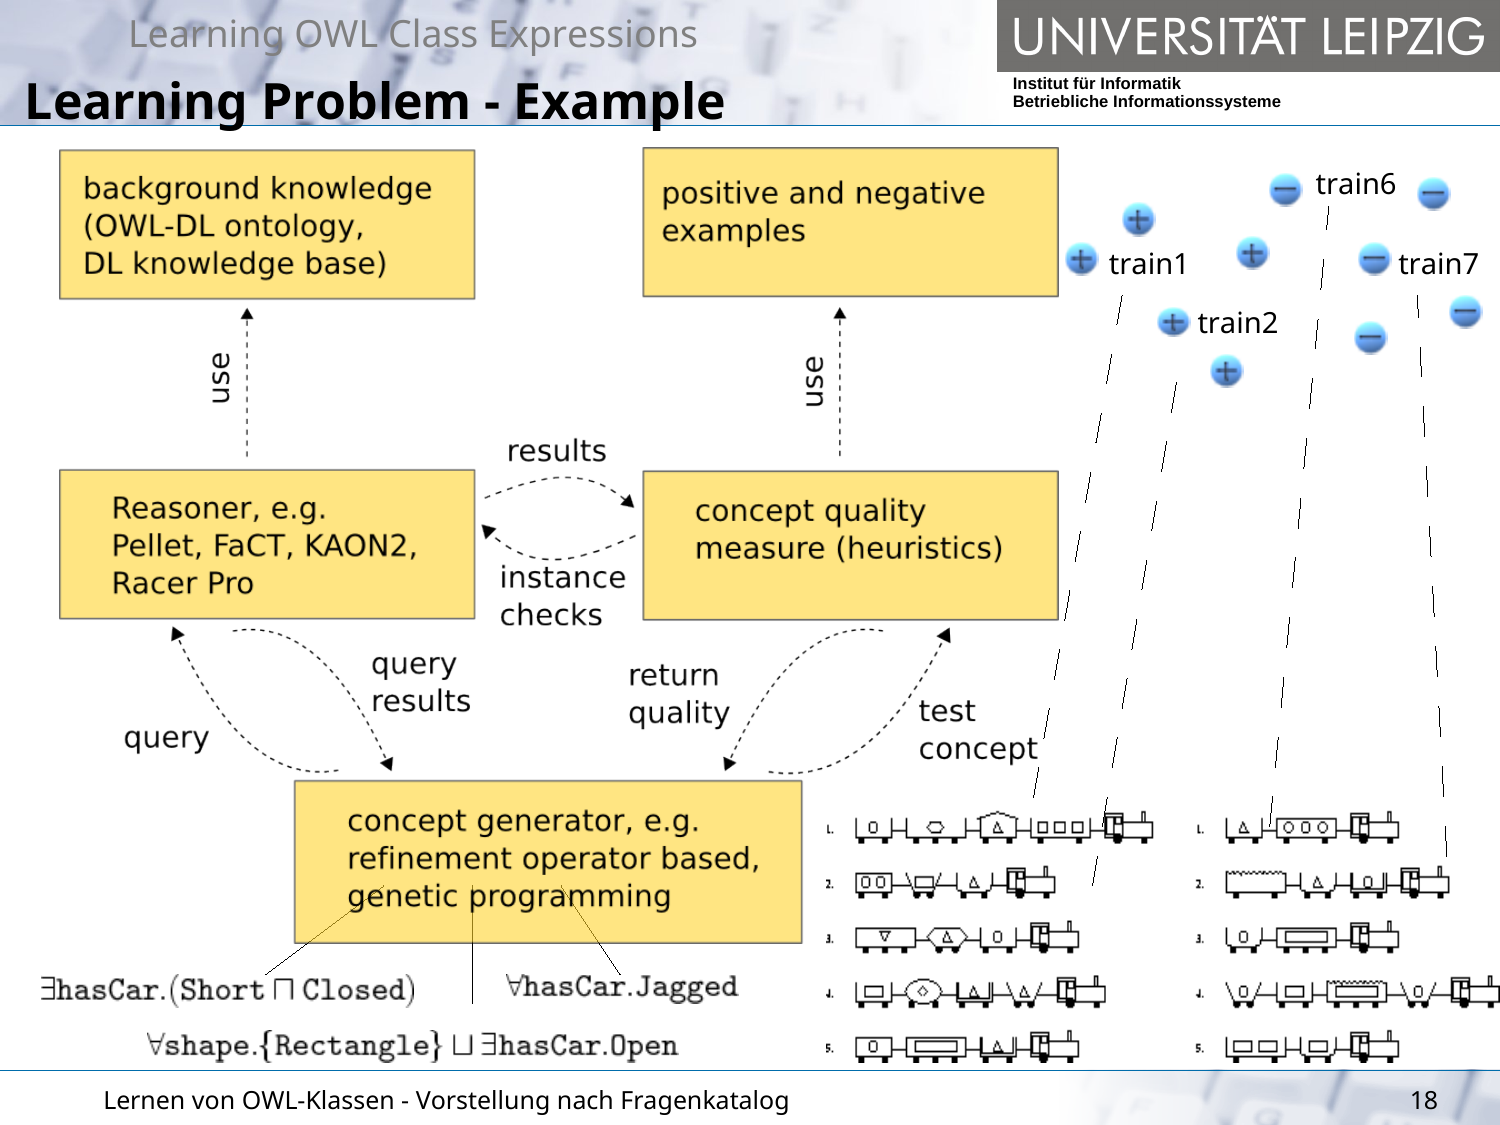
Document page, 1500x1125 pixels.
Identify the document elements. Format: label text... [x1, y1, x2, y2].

picture [1449, 295, 1483, 329]
picture [1065, 242, 1094, 276]
picture [147, 1030, 679, 1063]
picture [0, 0, 1500, 125]
picture [1358, 242, 1392, 276]
picture [506, 974, 739, 1005]
picture [1236, 236, 1270, 270]
picture [1354, 321, 1388, 355]
picture [59, 147, 1500, 1063]
text_box train2 [1182, 295, 1300, 346]
text_box train1 [1094, 236, 1211, 287]
picture [1269, 173, 1300, 207]
title Learning Problem - Example [24, 69, 1034, 131]
picture [1057, 1071, 1500, 1125]
picture [1122, 202, 1156, 237]
text_box train6 [1300, 156, 1418, 207]
picture [1157, 307, 1182, 337]
picture [41, 974, 414, 1008]
text_box train7 [1383, 236, 1500, 287]
picture [1210, 354, 1244, 388]
picture [1417, 177, 1451, 211]
